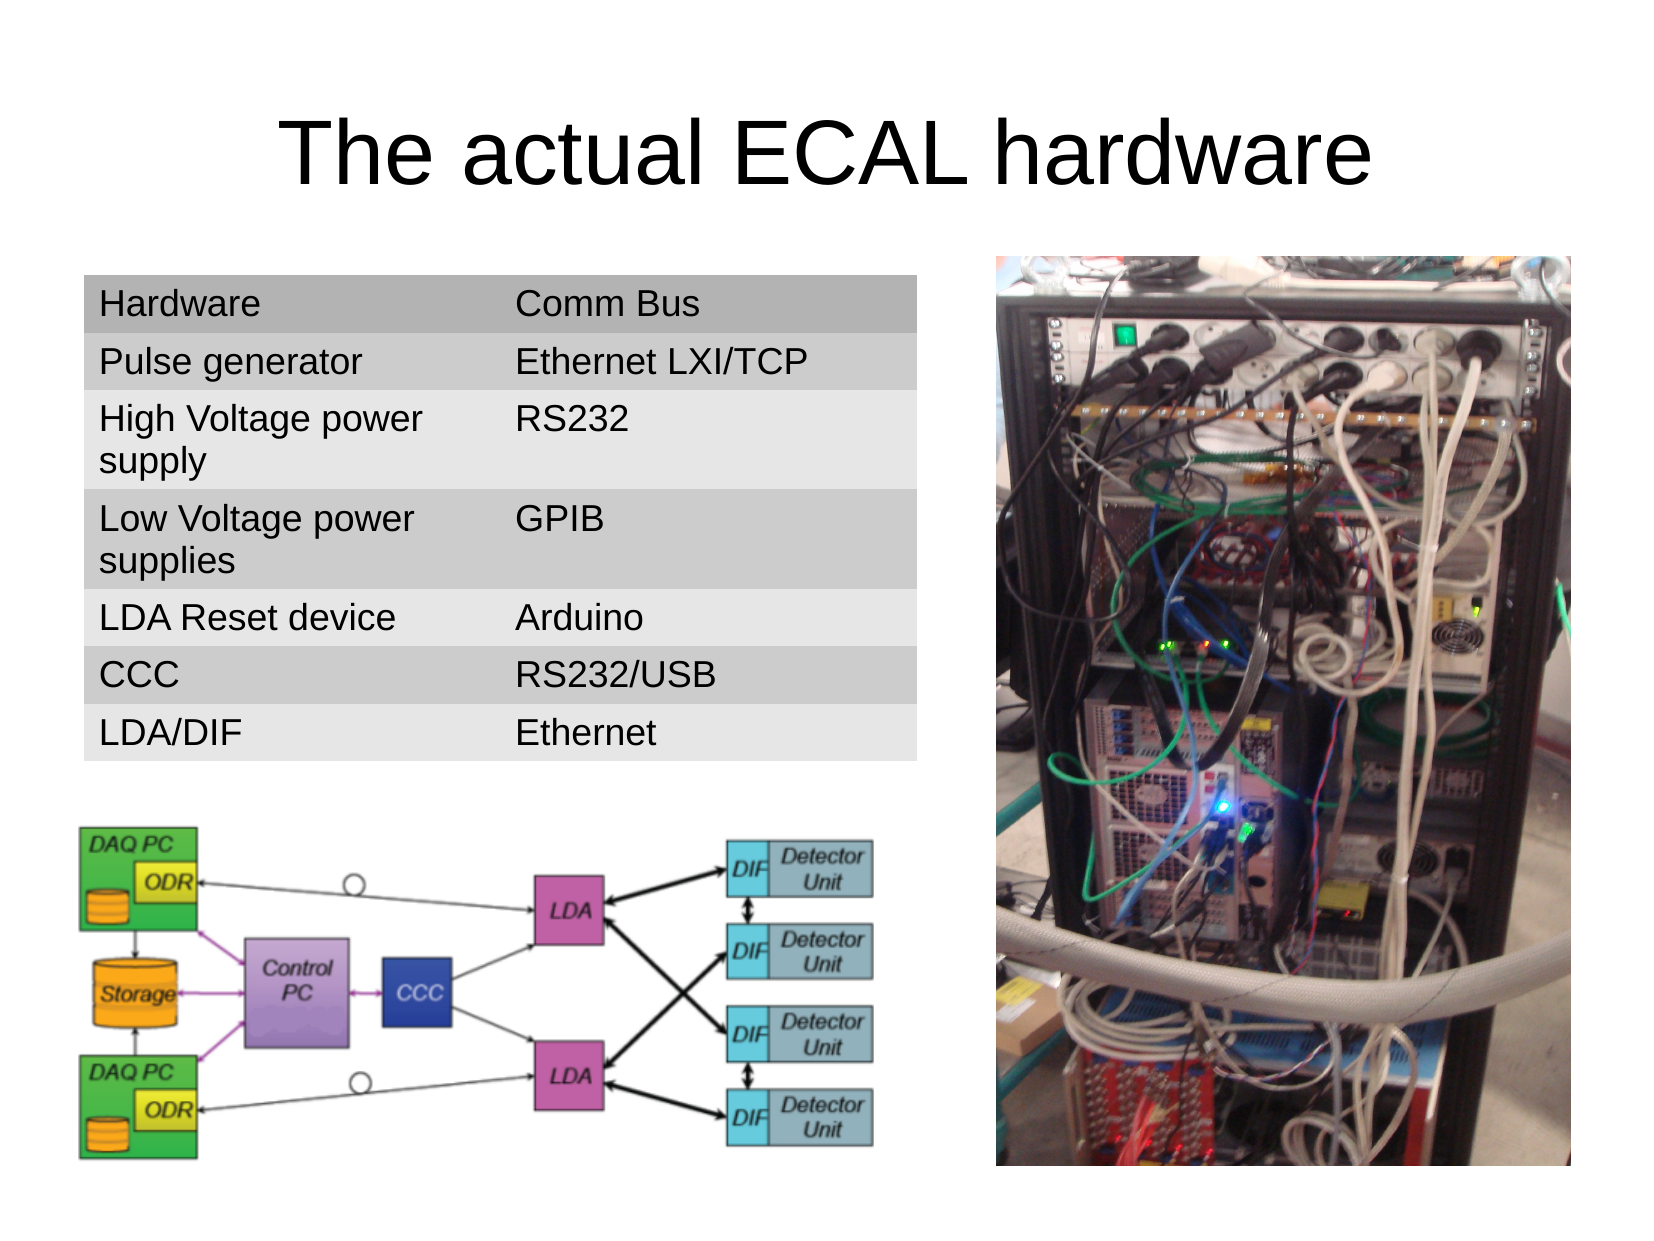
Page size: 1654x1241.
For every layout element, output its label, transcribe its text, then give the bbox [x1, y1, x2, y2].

table_cell Ethernet [500, 704, 917, 761]
table_cell GPIB [500, 489, 917, 589]
title The actual ECAL hardware [82, 49, 1571, 257]
table_header Hardware [84, 275, 500, 333]
table_cell RS232 [500, 390, 917, 489]
table_cell Ethernet LXI/TCP [500, 333, 917, 390]
table_cell Arduino [500, 589, 917, 646]
table_cell LDA Reset device [84, 589, 500, 646]
table_cell CCC [84, 646, 500, 704]
table_header Comm Bus [500, 275, 917, 333]
table_cell High Voltage power supply [84, 390, 500, 489]
picture [53, 814, 898, 1210]
table_cell RS232/USB [500, 646, 917, 704]
picture [996, 256, 1571, 1166]
table_cell LDA/DIF [84, 704, 500, 761]
table_cell Low Voltage power supplies [84, 489, 500, 589]
table_cell Pulse generator [84, 333, 500, 390]
